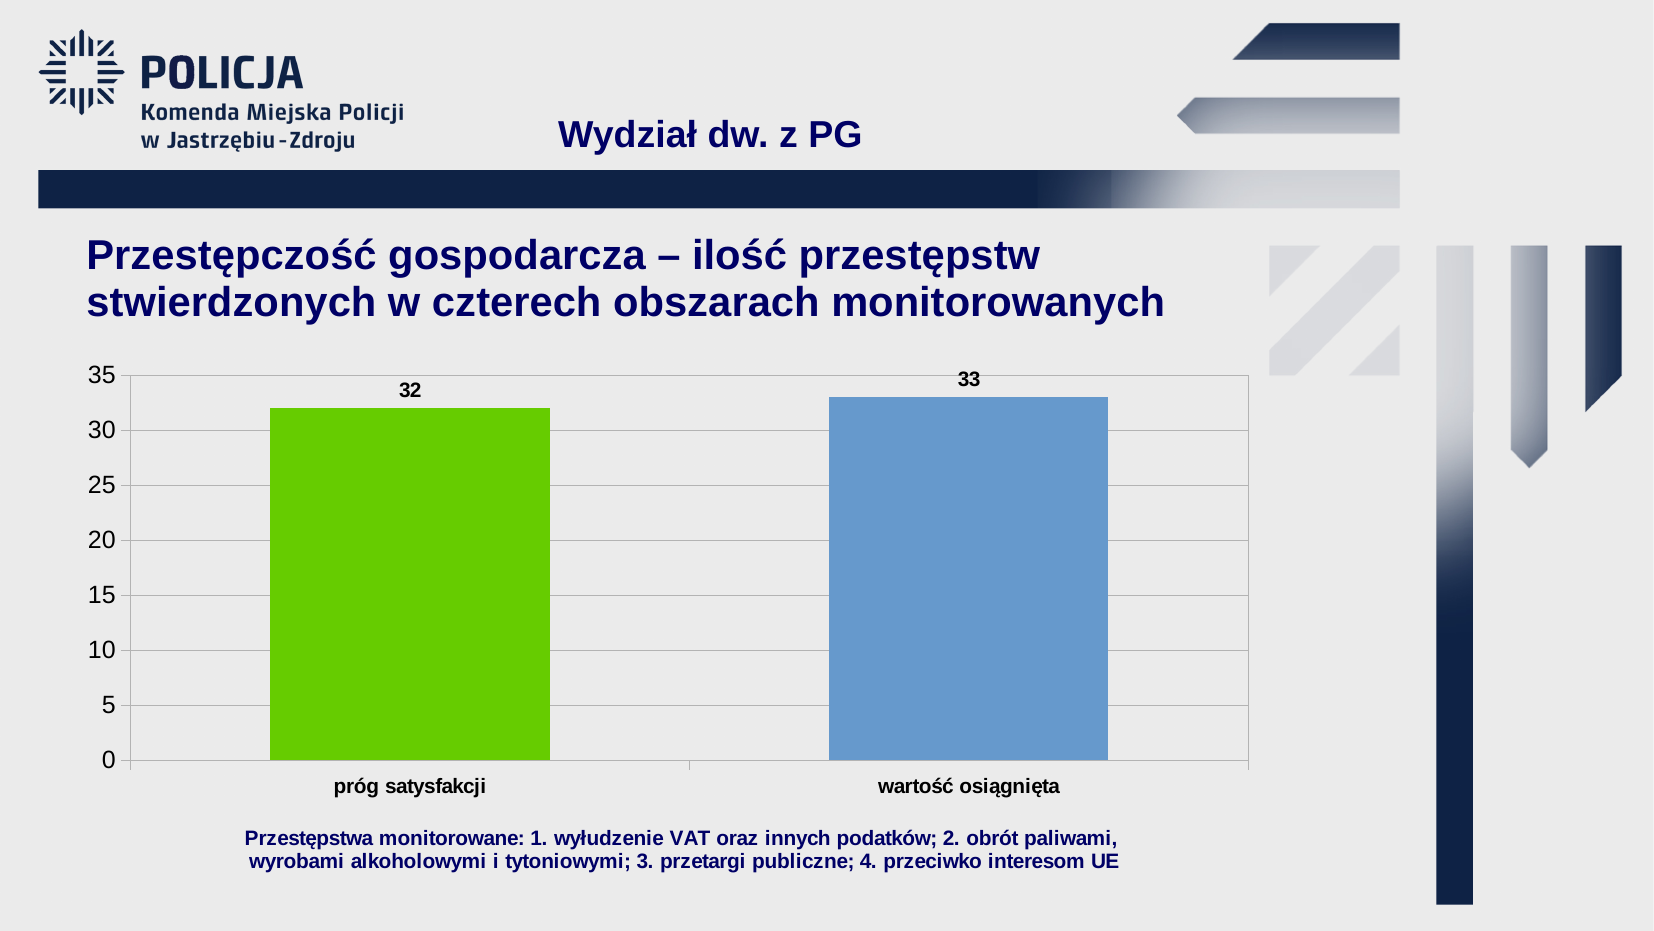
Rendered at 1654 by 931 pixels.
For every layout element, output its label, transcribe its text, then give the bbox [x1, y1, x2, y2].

chart [43, 315, 1319, 889]
picture [0, 0, 1654, 931]
text_box Przestępczość gospodarcza – ilość przestępstw stwierdzonych w czterech obszarach monitorowanych [71, 224, 1241, 333]
text_box Wydział dw. z PG [543, 106, 927, 164]
